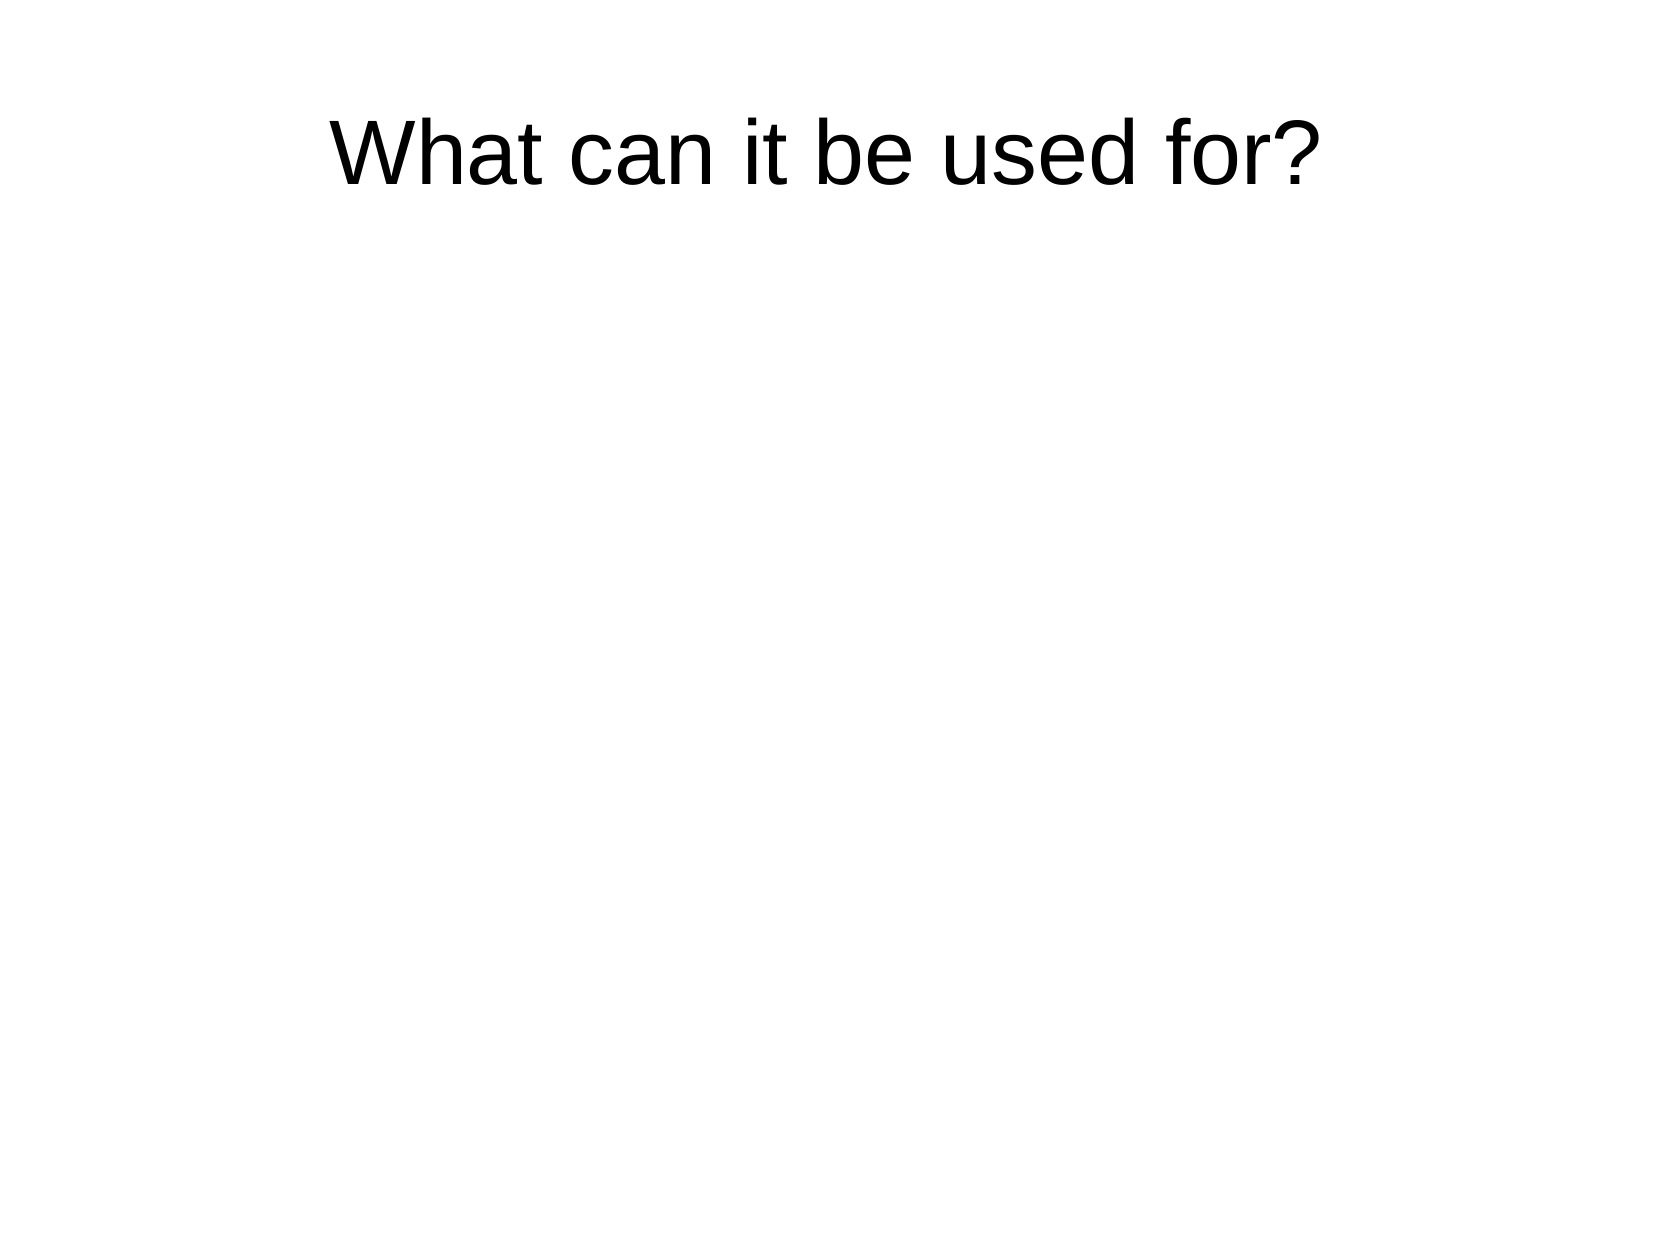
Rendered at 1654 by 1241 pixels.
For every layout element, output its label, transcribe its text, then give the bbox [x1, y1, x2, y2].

title What can it be used for? [82, 49, 1571, 257]
